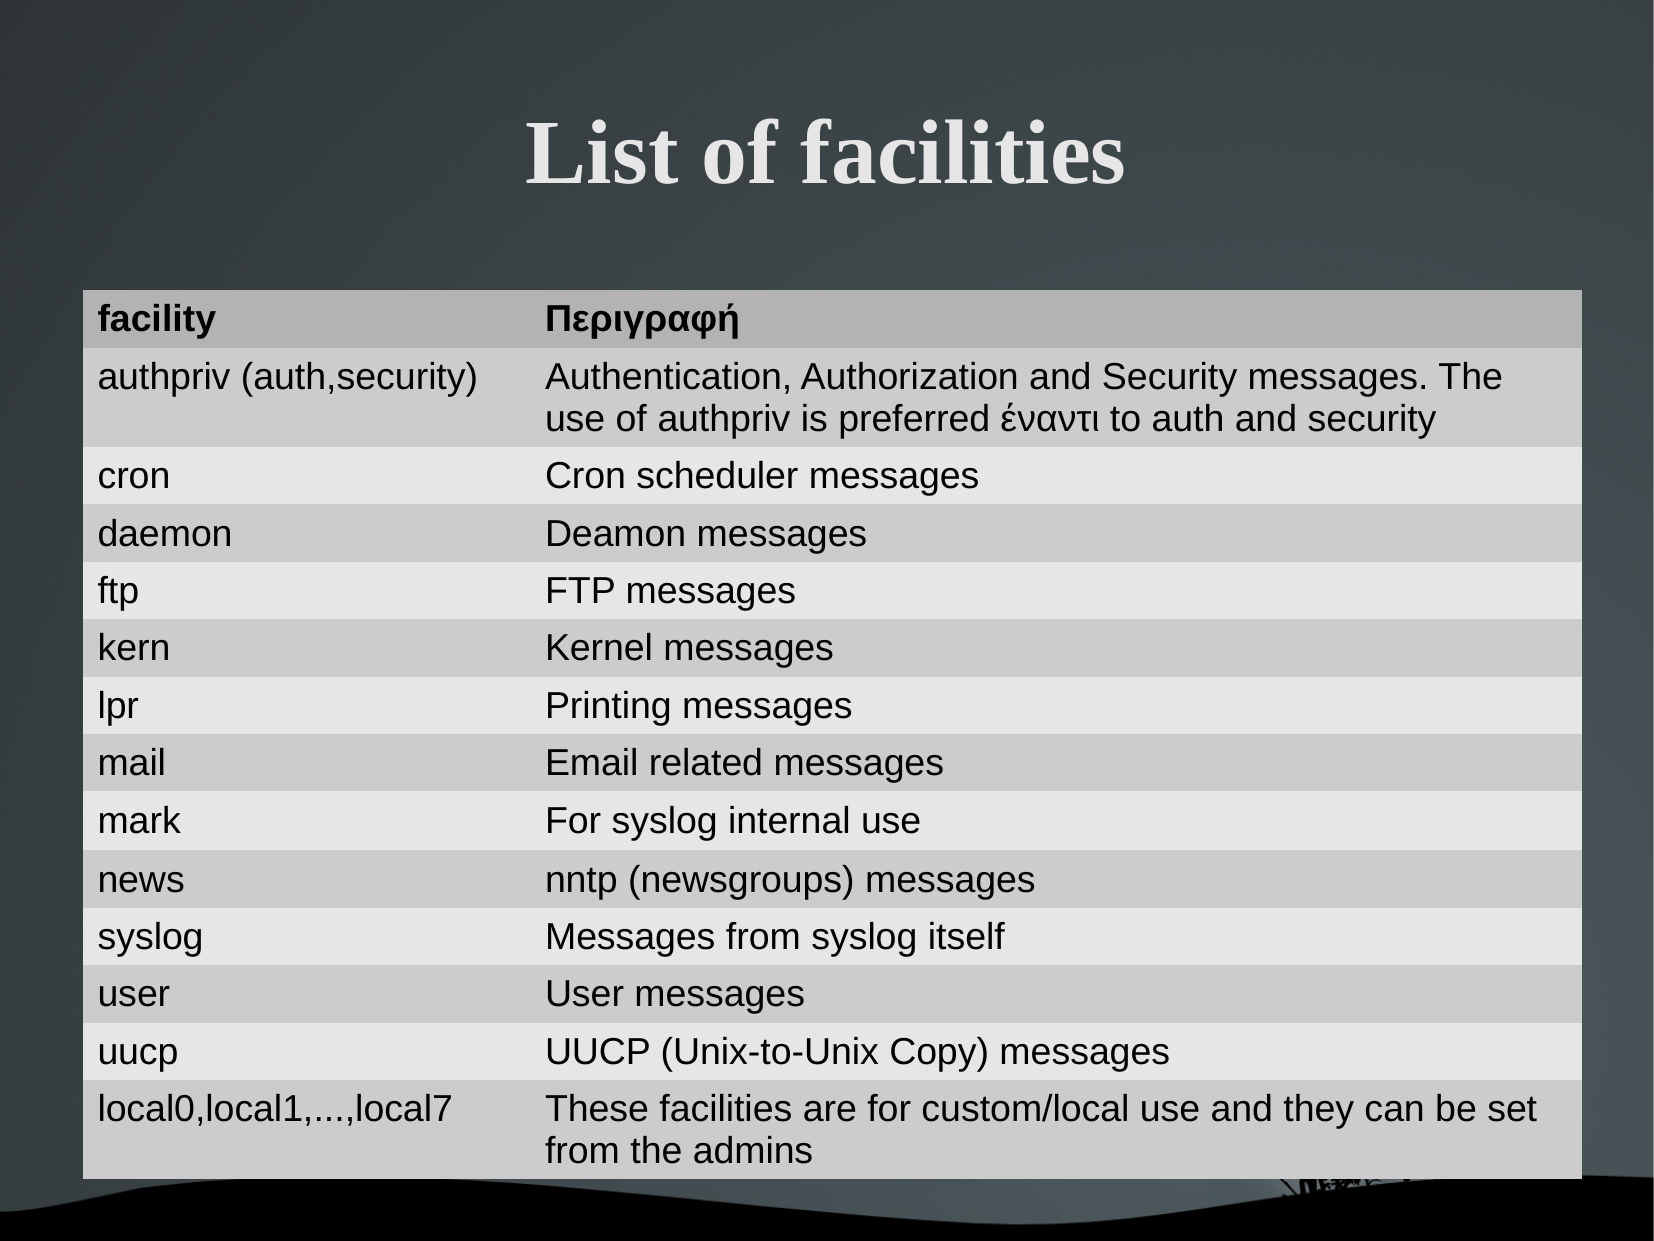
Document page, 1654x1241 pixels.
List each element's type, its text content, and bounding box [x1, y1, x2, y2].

table_cell For syslog internal use [530, 791, 1582, 850]
table_header Περιγραφή [530, 290, 1582, 348]
table_cell lpr [83, 677, 530, 734]
table_cell news [83, 850, 530, 908]
table_cell User messages [530, 965, 1582, 1023]
table_cell UUCP (Unix-to-Unix Copy) messages [530, 1023, 1582, 1080]
table_cell authpriv (auth,security) [83, 348, 530, 447]
table_cell ftp [83, 562, 530, 619]
table_cell local0,local1,...,local7 [83, 1080, 530, 1179]
picture [0, 0, 1654, 1241]
table_cell daemon [83, 504, 530, 562]
table_cell mail [83, 734, 530, 791]
table_cell nntp (newsgroups) messages [530, 850, 1582, 908]
table_cell Email related messages [530, 734, 1582, 791]
table_cell cron [83, 447, 530, 504]
table_cell Deamon messages [530, 504, 1582, 562]
table_cell Kernel messages [530, 619, 1582, 677]
title List of facilities [82, 49, 1571, 257]
table_cell Printing messages [530, 677, 1582, 734]
table_cell Cron scheduler messages [530, 447, 1582, 504]
table_cell uucp [83, 1023, 530, 1080]
table_cell Authentication, Authorization and Security messages. The use of authpriv is preferred έναντι to auth and security [530, 348, 1582, 447]
table_cell These facilities are for custom/local use and they can be set from the admins [530, 1080, 1582, 1179]
table_cell FTP messages [530, 562, 1582, 619]
table_cell user [83, 965, 530, 1023]
table_cell syslog [83, 908, 530, 965]
table_cell Messages from syslog itself [530, 908, 1582, 965]
table_cell kern [83, 619, 530, 677]
table_cell mark [83, 791, 530, 850]
table_header facility [83, 290, 530, 348]
